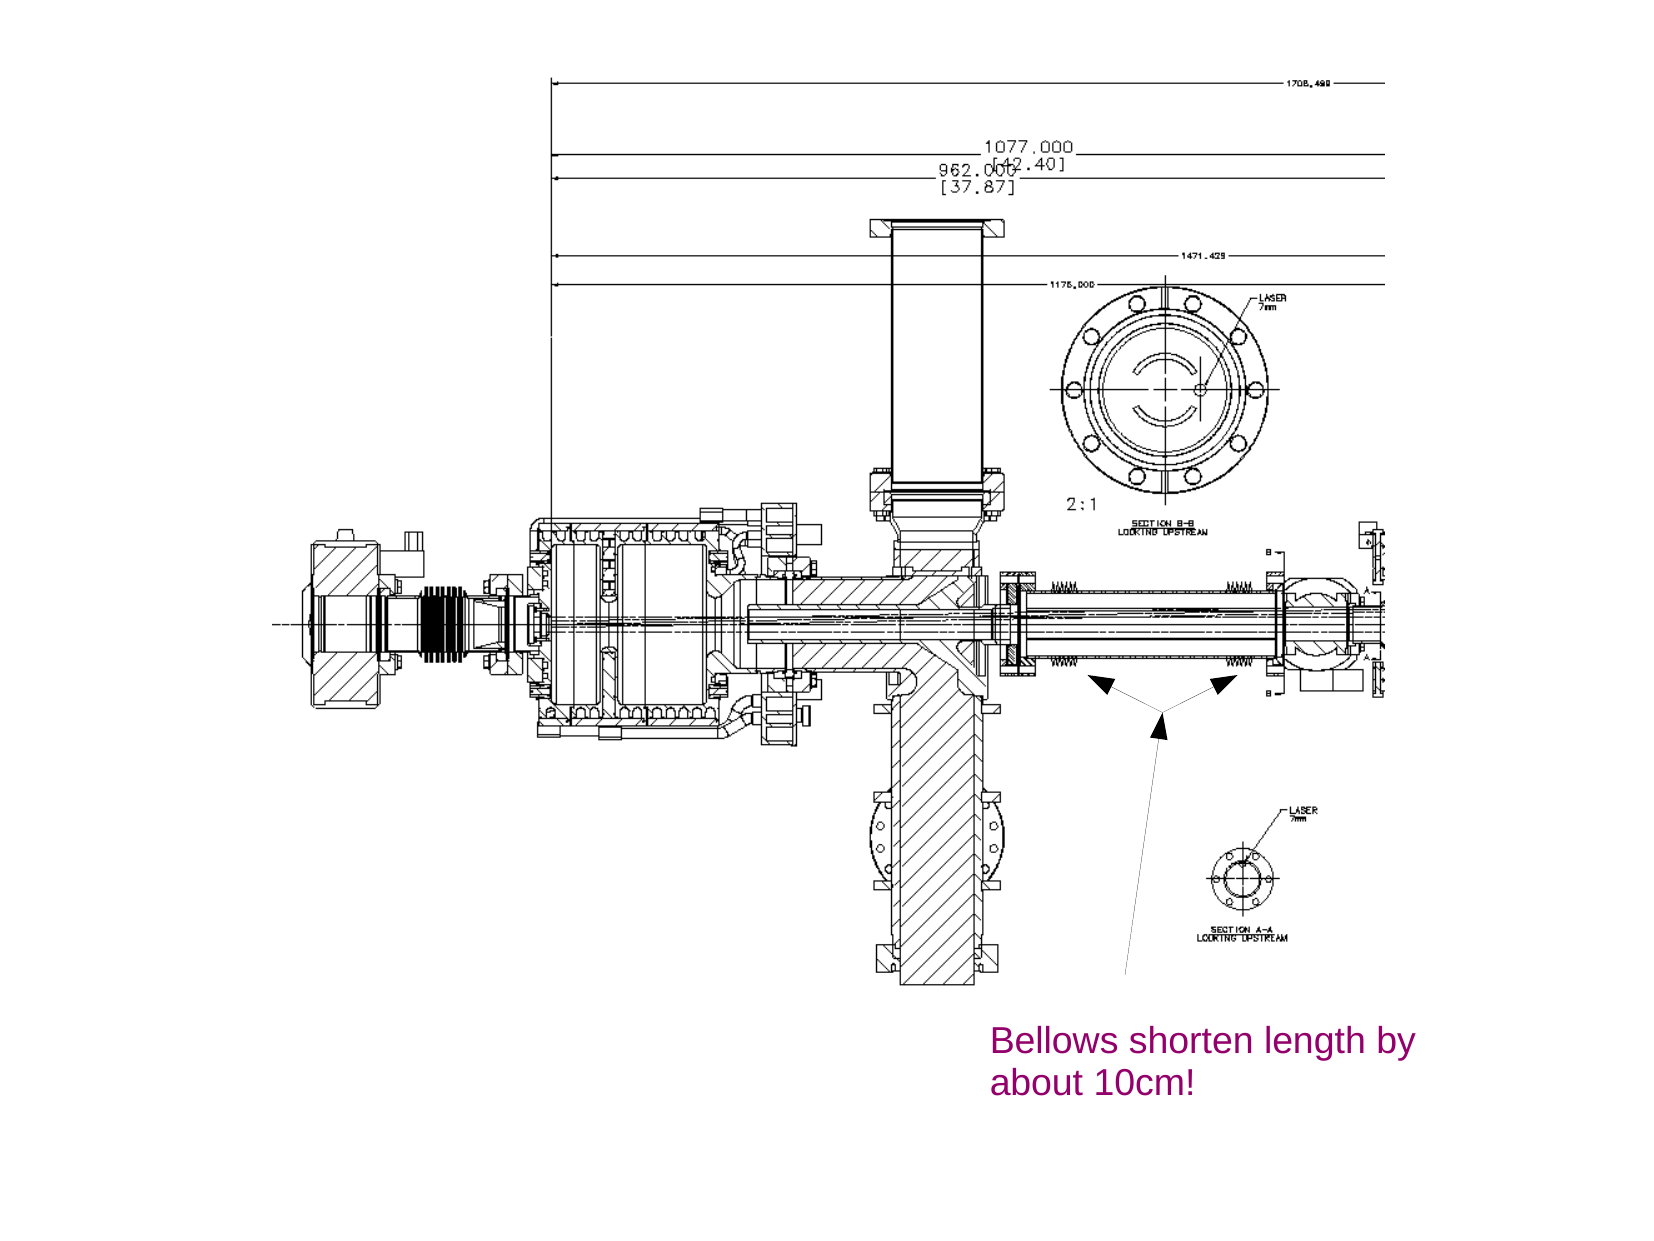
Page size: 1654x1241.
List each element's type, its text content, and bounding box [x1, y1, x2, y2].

picture [272, 69, 1385, 1078]
text_box Bellows shorten length by about 10cm! [975, 1012, 1463, 1112]
